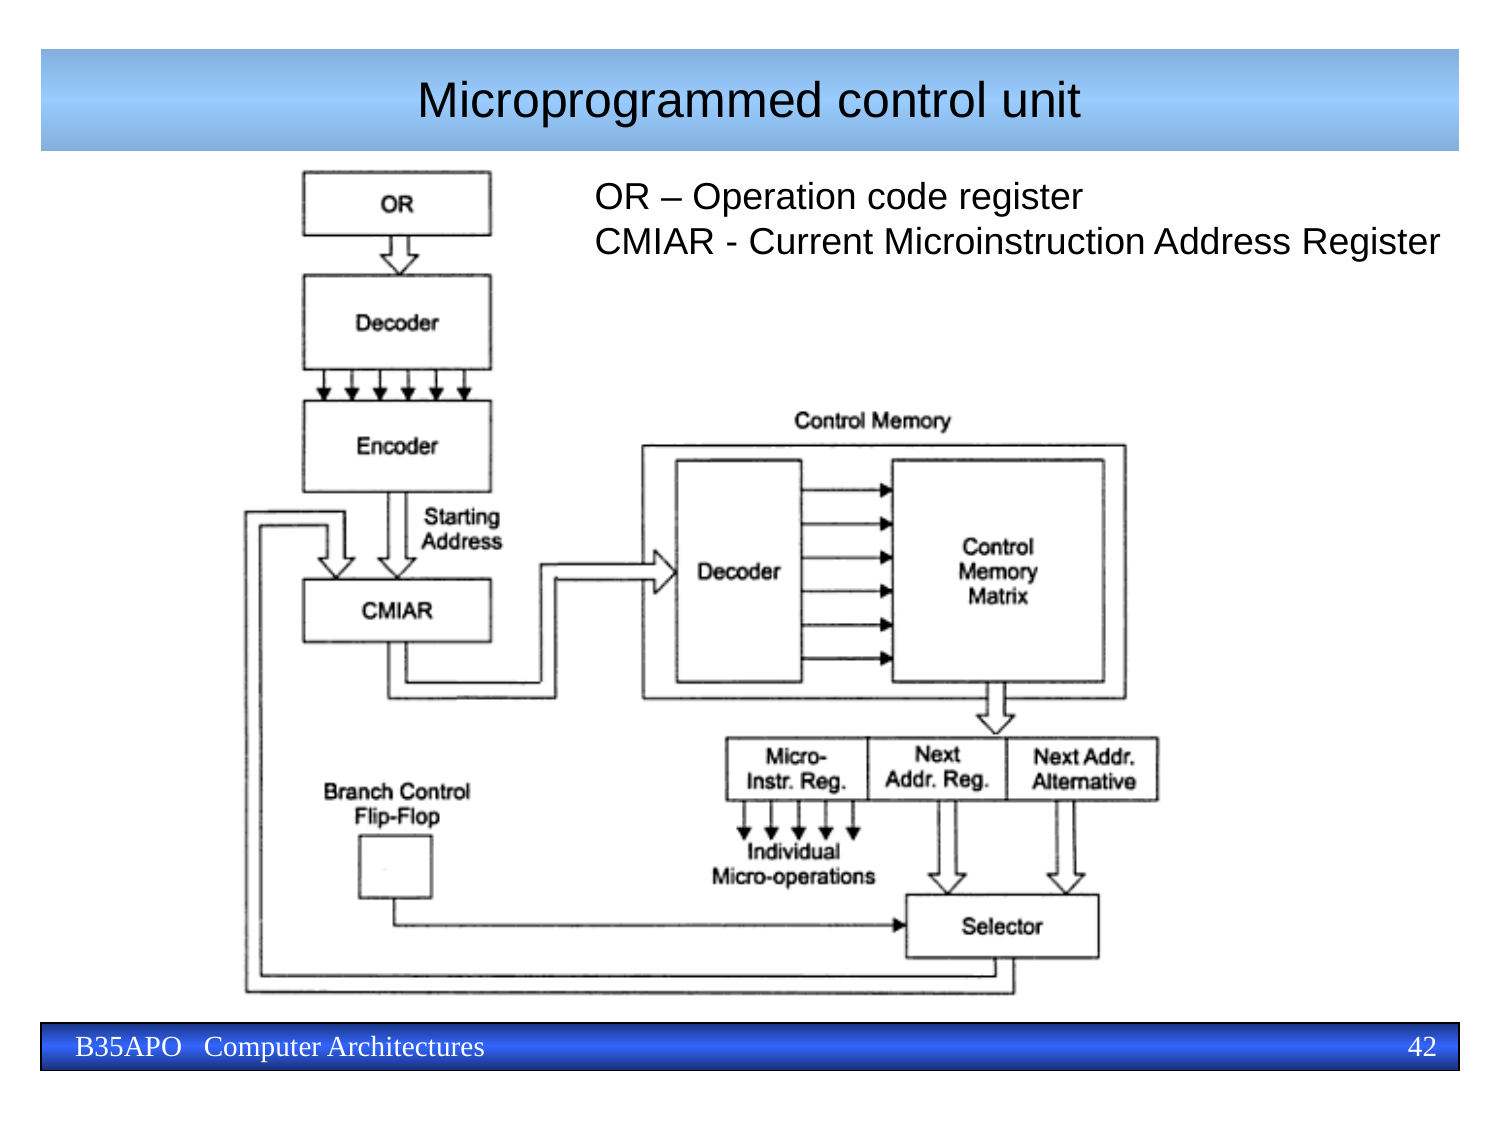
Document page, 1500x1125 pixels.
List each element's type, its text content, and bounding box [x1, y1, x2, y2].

text_box OR – Operation code register CMIAR - Current Microinstruction Address Register [579, 164, 1459, 270]
title Microprogrammed control unit [41, 49, 1459, 151]
picture [234, 163, 1172, 1009]
